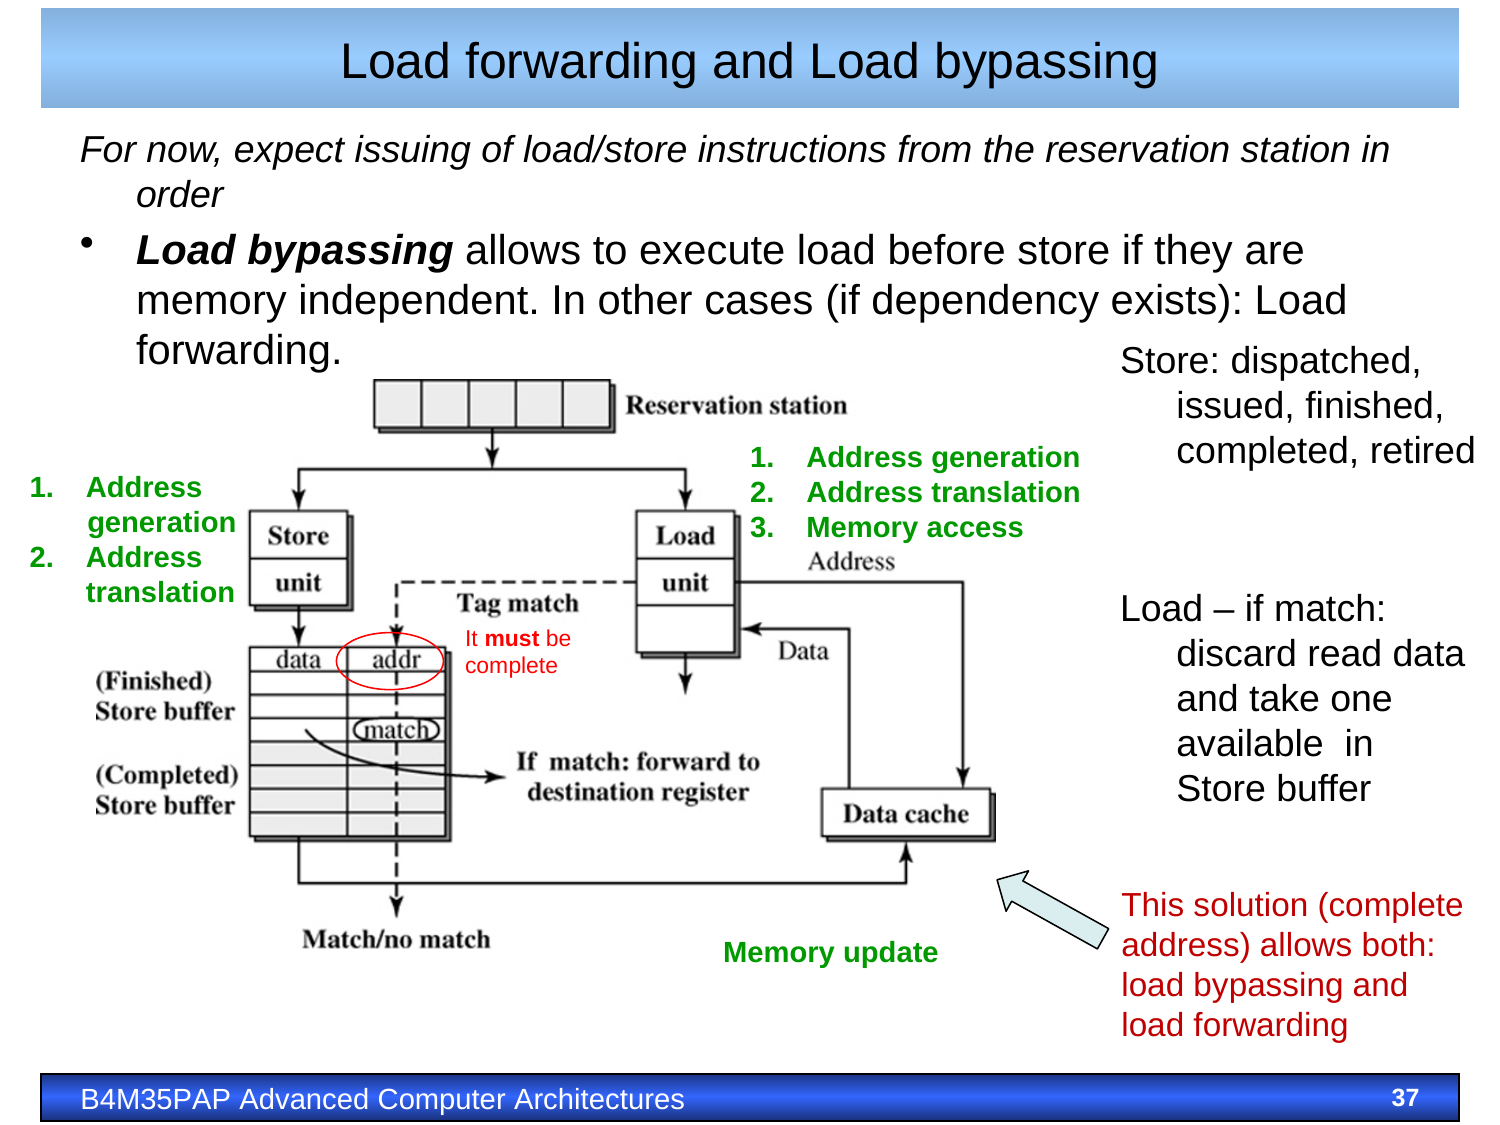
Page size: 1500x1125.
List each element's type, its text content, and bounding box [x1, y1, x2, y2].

text_box It must be complete [402, 615, 625, 721]
text_box Store: dispatched, issued, finished, completed, retired Load – if match: discard read data and take one available in Store buffer [1105, 328, 1498, 817]
title Load forwarding and Load bypassing [41, 8, 1459, 108]
text_box [1088, 944, 1101, 949]
picture [96, 944, 708, 953]
text_box Memory update [708, 926, 1067, 977]
text_box This solution (complete address) allows both: load bypassing and load forwarding [1106, 876, 1481, 1051]
text_box For now, expect issuing of load/store instructions from the reservation station in order Load bypassing allows to execute load before store if they are memory independent. In other cases (if dependency exists): Load forwarding. [64, 117, 1436, 944]
text_box Address generation Address translation Memory access [735, 431, 1096, 551]
text_box Address generation Address translation [14, 461, 252, 616]
